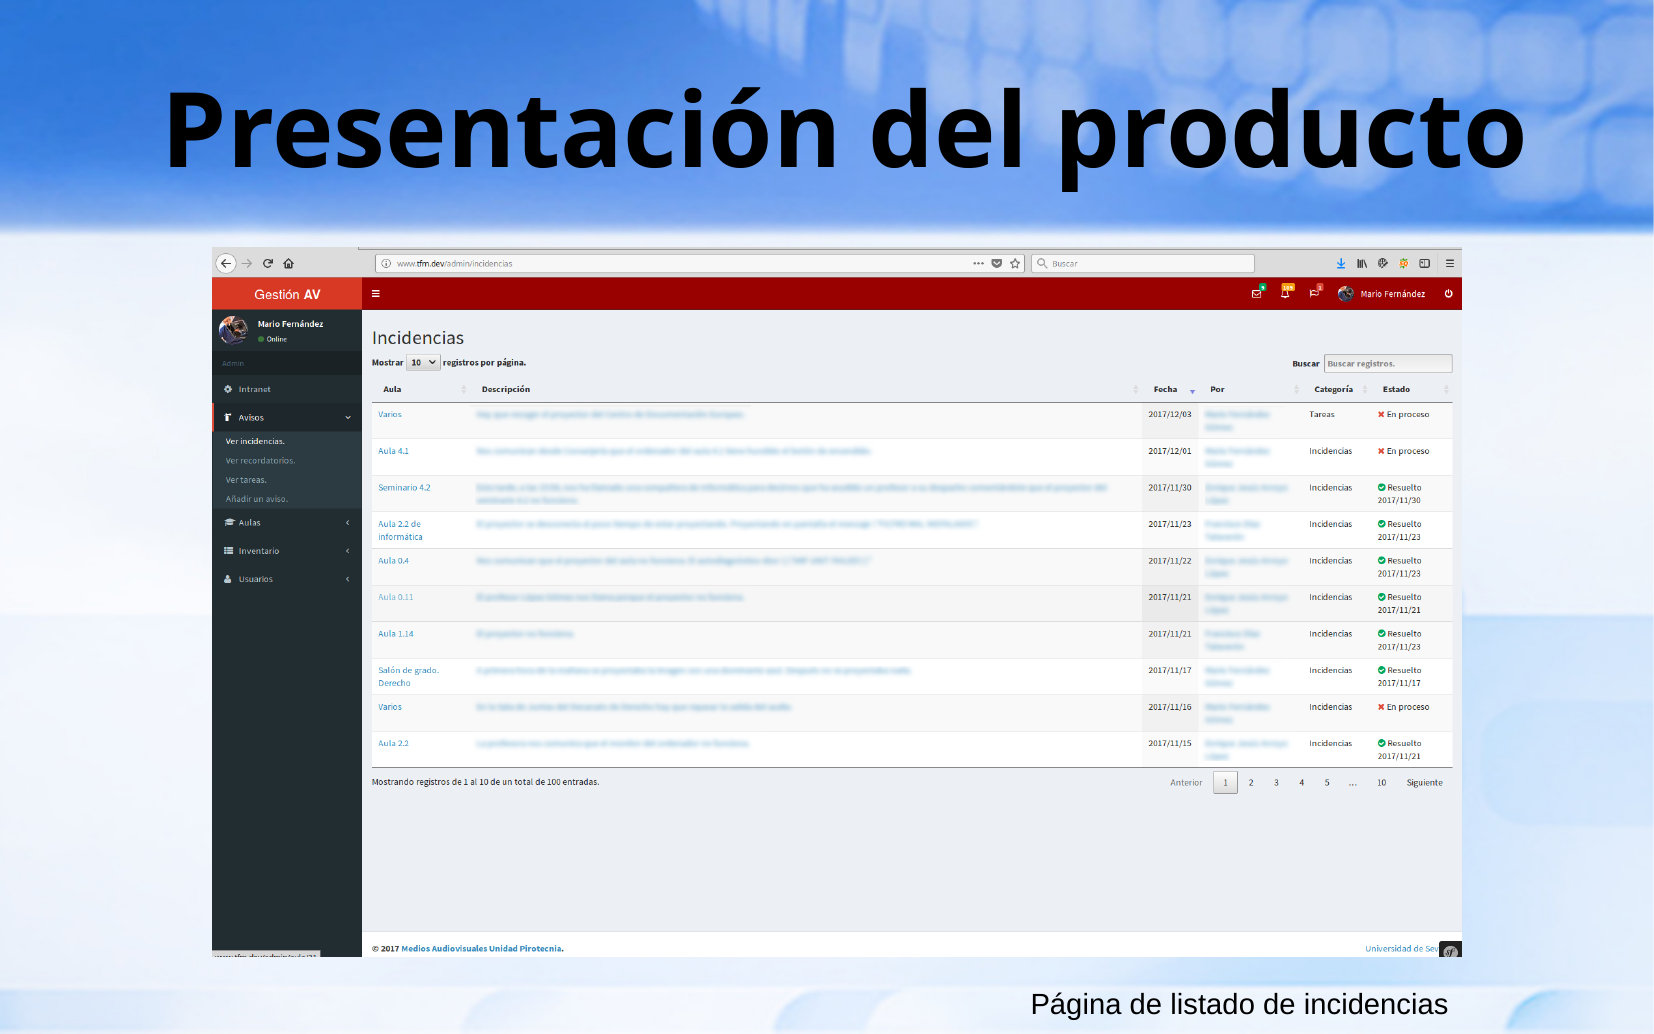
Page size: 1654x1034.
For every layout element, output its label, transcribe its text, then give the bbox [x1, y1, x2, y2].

picture [0, 0, 1654, 1034]
text_box Página de listado de incidencias [1015, 980, 1465, 1028]
title Presentación del producto [82, 41, 1571, 214]
